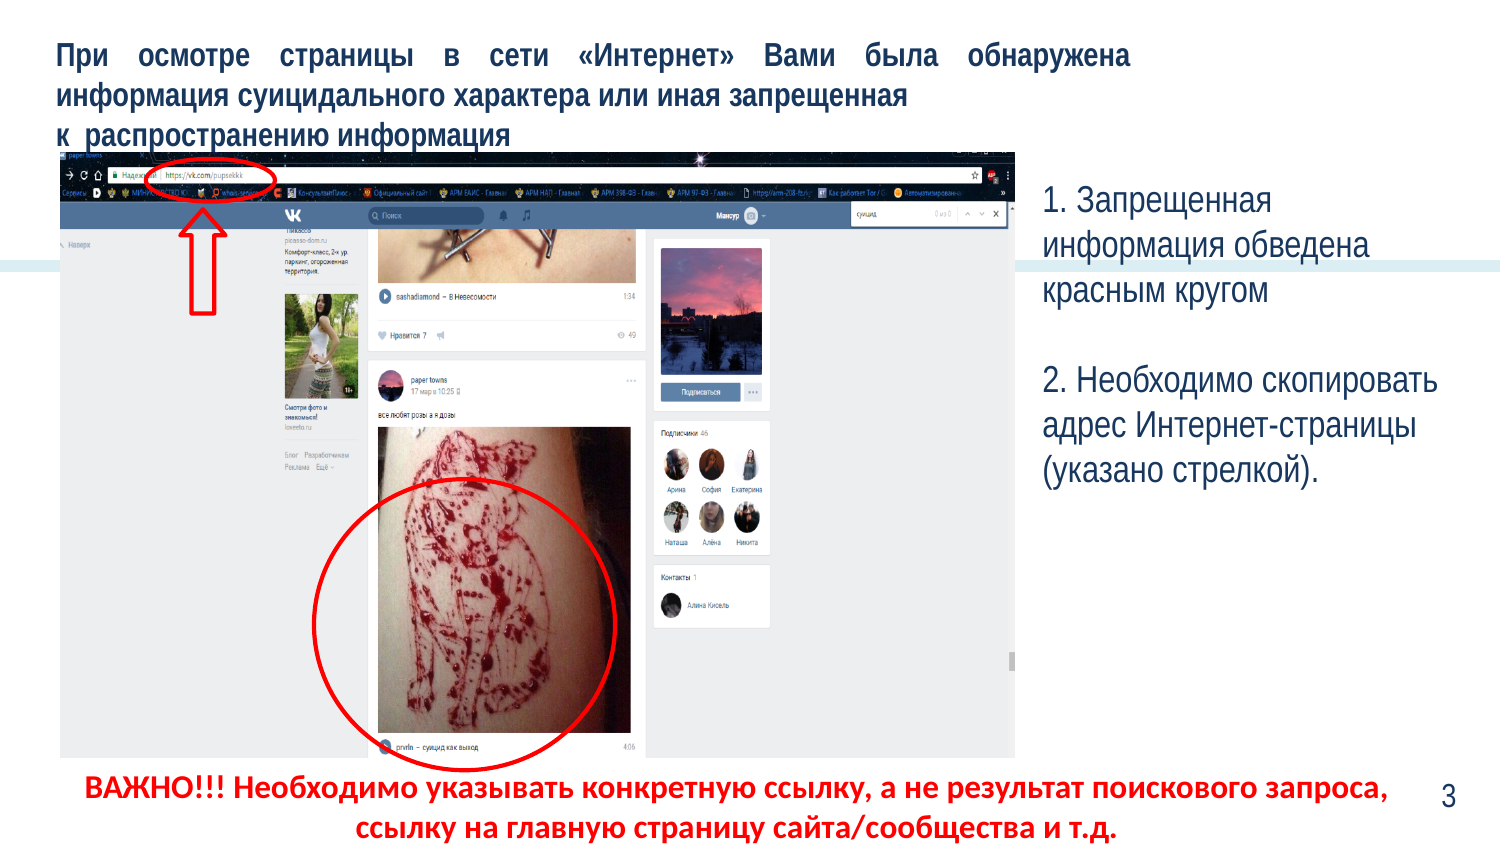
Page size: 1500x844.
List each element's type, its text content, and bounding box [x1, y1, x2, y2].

text_box При осмотре страницы в сети «Интернет» Вами была обнаружена информация суицидального характера или иная запрещенная к распространению информация [40, 33, 1148, 153]
picture [317, 482, 612, 757]
text_box 1. Запрещенная информация обведена красным кругом 2. Необходимо скопировать адрес Интернет-страницы (указано стрелкой). [1027, 168, 1457, 498]
slide_number <номер> [1435, 766, 1472, 827]
text_box ВАЖНО!!! Необходимо указывать конкретную ссылку, а не результат поискового запроса, ссылку на главную страницу сайта/сообщества и т.д. [40, 757, 1435, 844]
picture [60, 152, 1015, 757]
